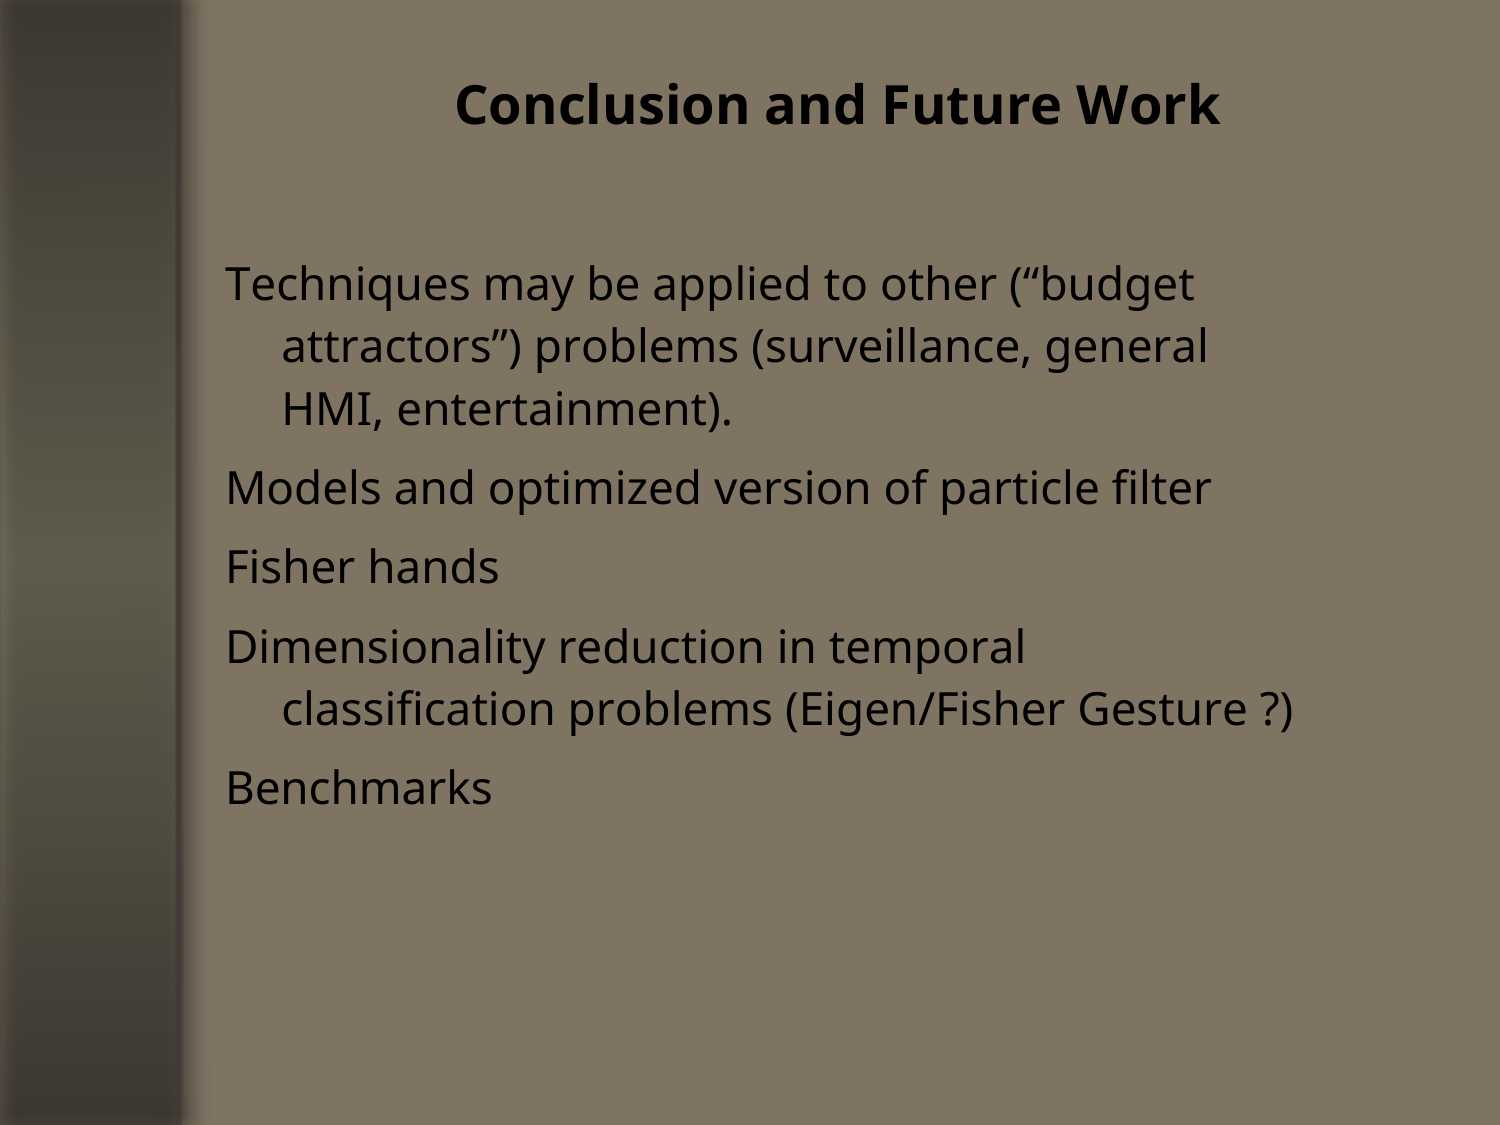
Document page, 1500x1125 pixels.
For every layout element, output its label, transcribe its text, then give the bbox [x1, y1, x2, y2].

list Techniques may be applied to other (“budget attractors”) problems (surveillance, general HMI, entertainment). Models and optimized version of particle filter Fisher hands Dimensionality reduction in temporal classification problems (Eigen/Fisher Gesture ?) Benchmarks [225, 251, 1300, 761]
title Conclusion and Future Work [225, 9, 1451, 198]
picture [0, 0, 1500, 1125]
